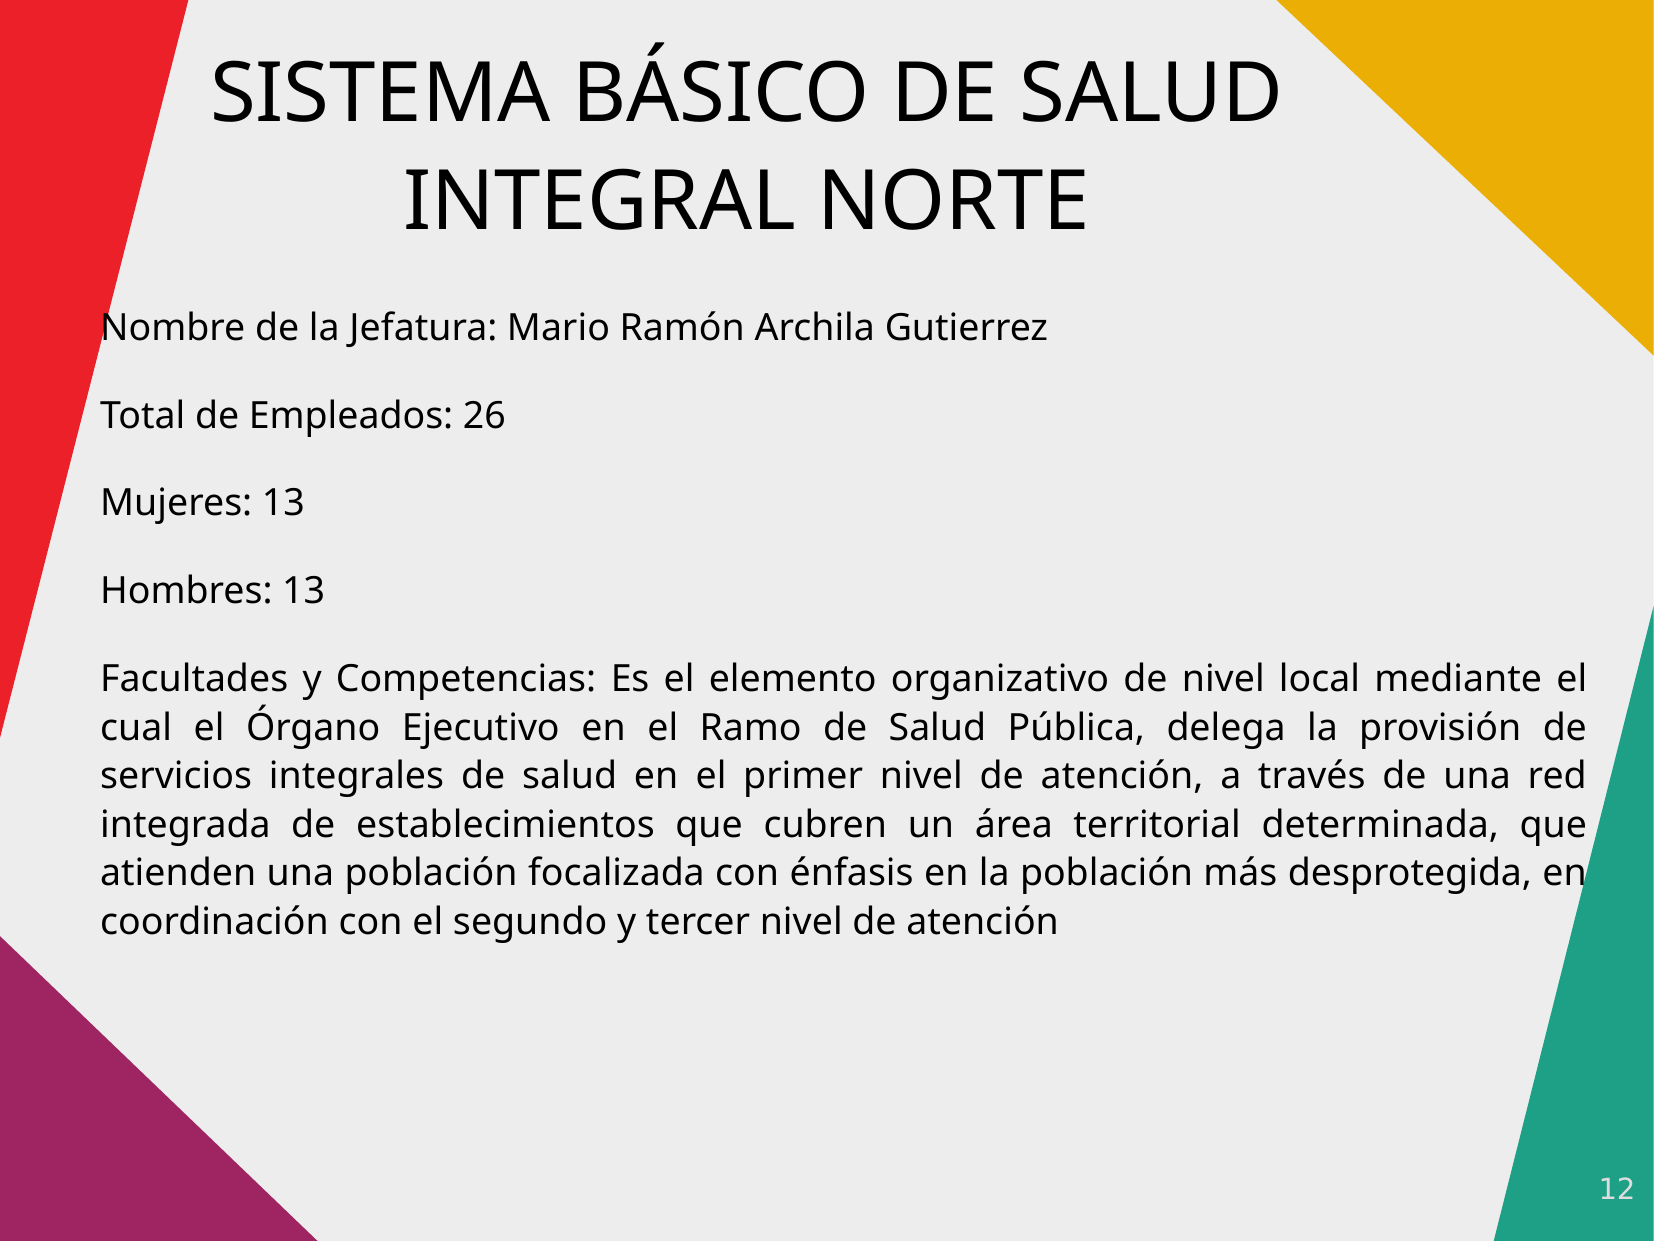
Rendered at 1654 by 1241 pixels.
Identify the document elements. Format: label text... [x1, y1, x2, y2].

title SISTEMA BÁSICO DE SALUD INTEGRAL NORTE [82, 30, 1412, 246]
text_box Nombre de la Jefatura: Mario Ramón Archila Gutierrez Total de Empleados: 26 Mujeres: 13 Hombres: 13 Facultades y Competencias: Es el elemento organizativo de nivel local mediante el cual el Órgano Ejecutivo en el Ramo de Salud Pública, delega la provisión de servicios integrales de salud en el primer nivel de atención, a través de una red integrada de establecimientos que cubren un área territorial determinada, que atienden una población focalizada con énfasis en la población más desprotegida, en coordinación con el segundo y tercer nivel de atención [100, 299, 1589, 1019]
